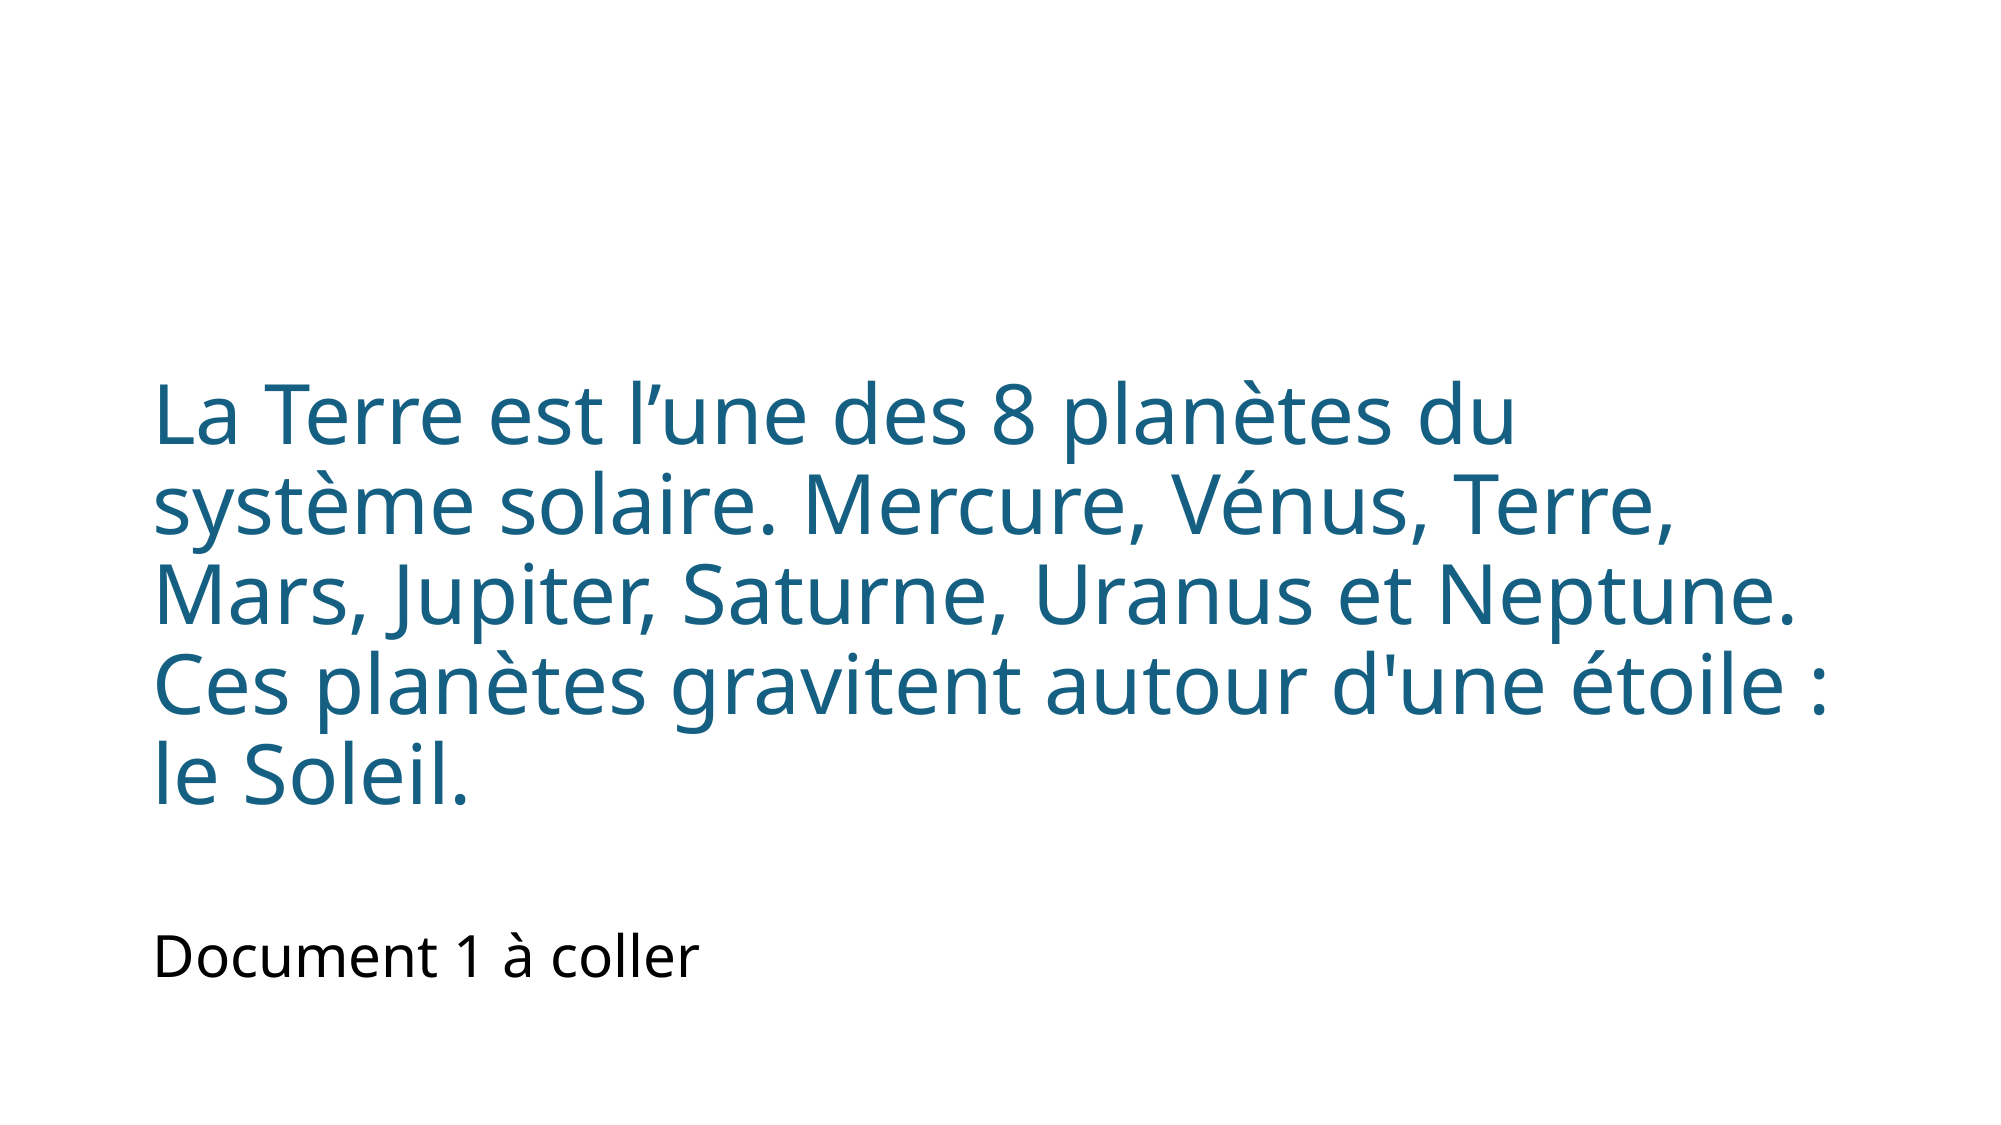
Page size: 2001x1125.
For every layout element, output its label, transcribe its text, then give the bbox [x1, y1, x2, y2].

list La Terre est l’une des 8 planètes du système solaire. Mercure, Vénus, Terre, Mars, Jupiter, Saturne, Uranus et Neptune. Ces planètes gravitent autour d'une étoile : le Soleil. Document 1 à coller [137, 299, 1863, 1014]
